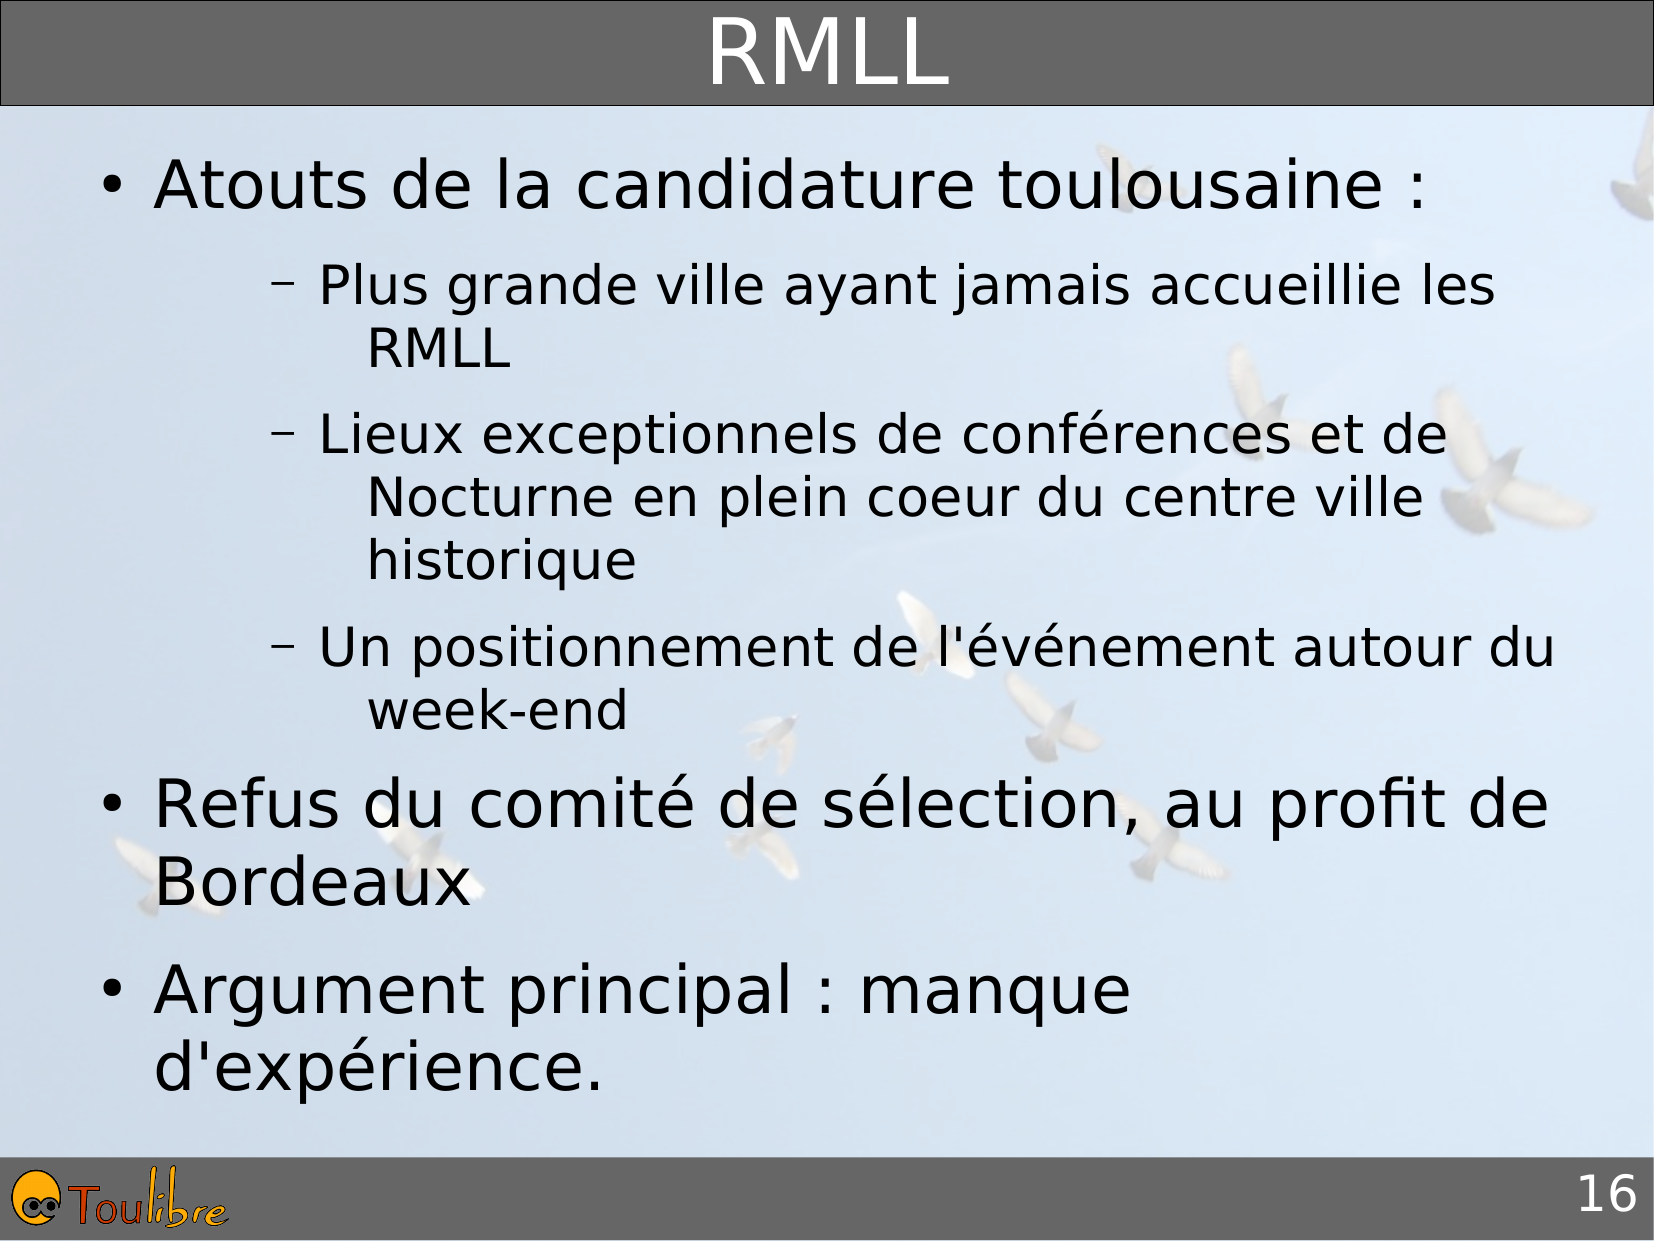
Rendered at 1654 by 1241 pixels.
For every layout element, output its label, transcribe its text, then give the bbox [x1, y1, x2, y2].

title RMLL [0, 0, 1654, 107]
list Atouts de la candidature toulousaine : Plus grande ville ayant jamais accueillie les RMLL Lieux exceptionnels de conférences et de Nocturne en plein coeur du centre ville historique Un positionnement de l'événement autour du week-end Refus du comité de sélection, au profit de Bordeaux Argument principal : manque d'expérience. [82, 146, 1571, 1107]
picture [11, 1165, 229, 1228]
